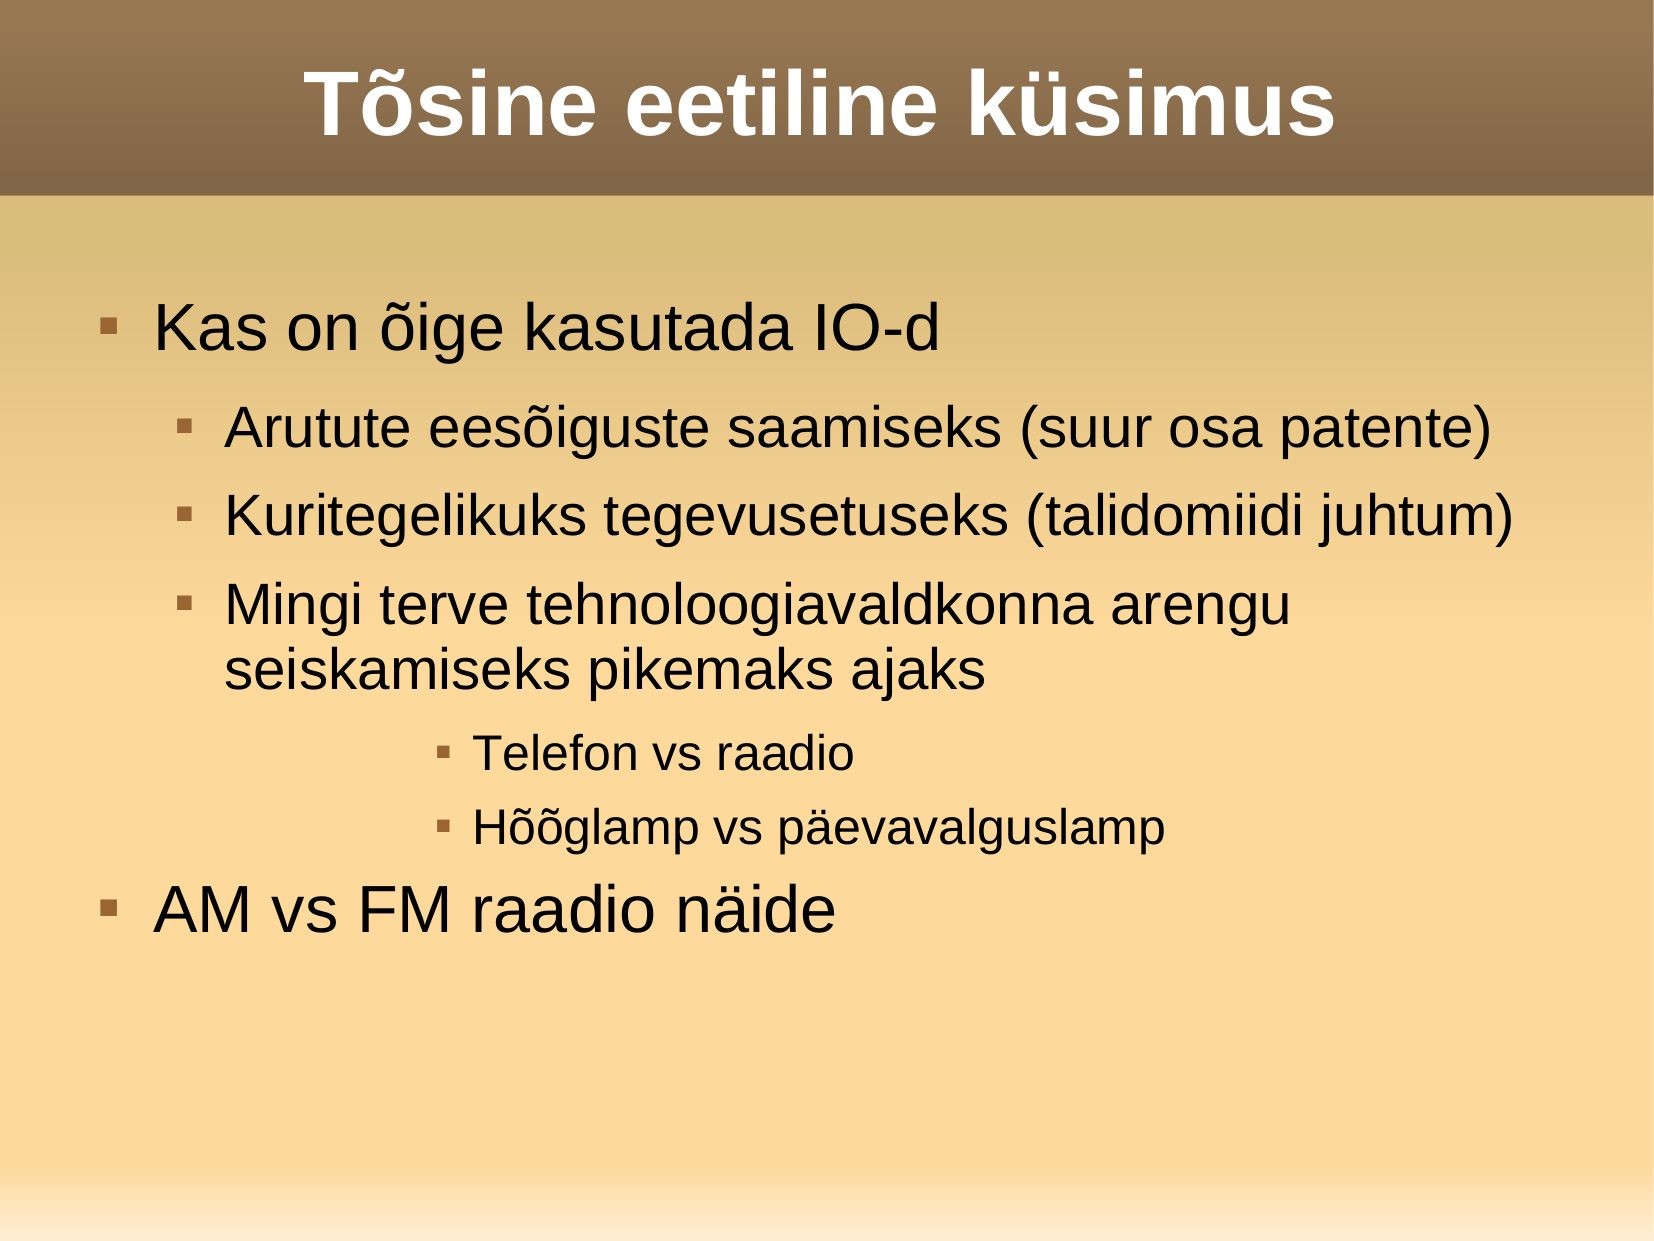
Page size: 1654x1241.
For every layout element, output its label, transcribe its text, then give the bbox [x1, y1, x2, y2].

list Kas on õige kasutada IO-d Arutute eesõiguste saamiseks (suur osa patente) Kuritegelikuks tegevusetuseks (talidomiidi juhtum) Mingi terve tehnoloogiavaldkonna arengu seiskamiseks pikemaks ajaks Telefon vs raadio Hõõglamp vs päevavalguslamp AM vs FM raadio näide [82, 290, 1571, 1094]
picture [0, 0, 1654, 1241]
title Tõsine eetiline küsimus [76, 7, 1565, 200]
